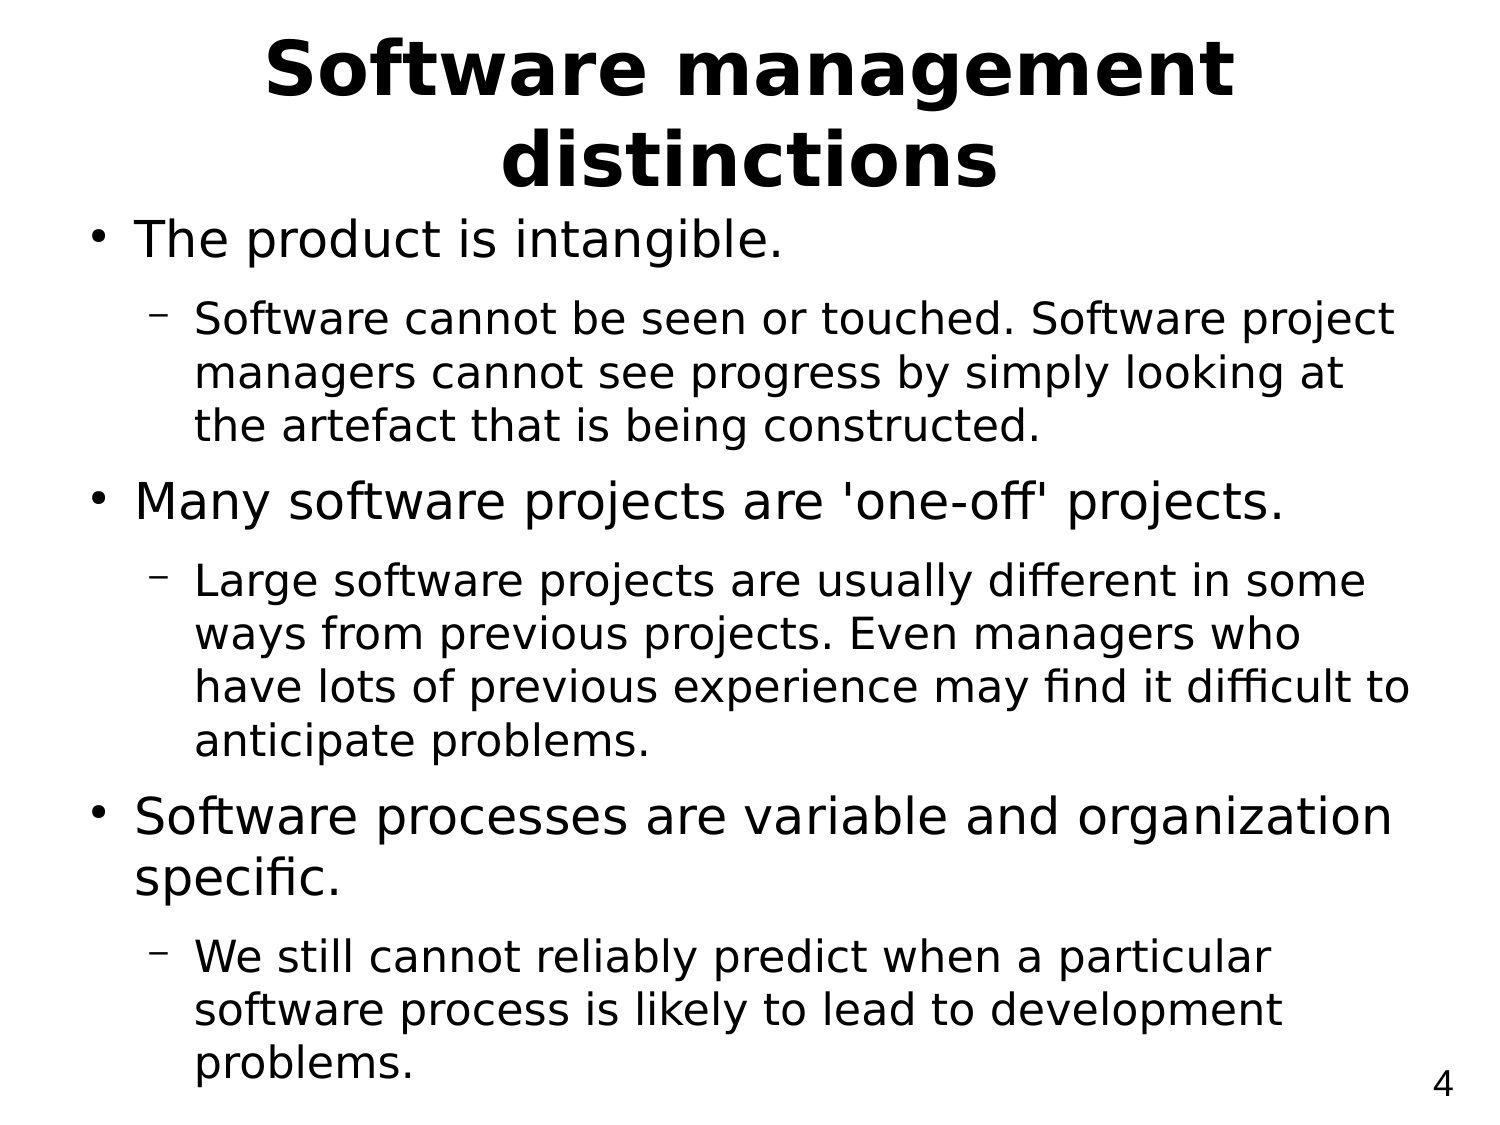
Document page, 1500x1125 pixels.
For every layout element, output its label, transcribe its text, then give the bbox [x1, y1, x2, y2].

title Software management distinctions [75, 44, 1425, 177]
list The product is intangible. Software cannot be seen or touched. Software project managers cannot see progress by simply looking at the artefact that is being constructed. Many software projects are 'one-off' projects. Large software projects are usually different in some ways from previous projects. Even managers who have lots of previous experience may find it difficult to anticipate problems. Software processes are variable and organization specific. We still cannot reliably predict when a particular software process is likely to lead to development problems. [75, 206, 1425, 1093]
